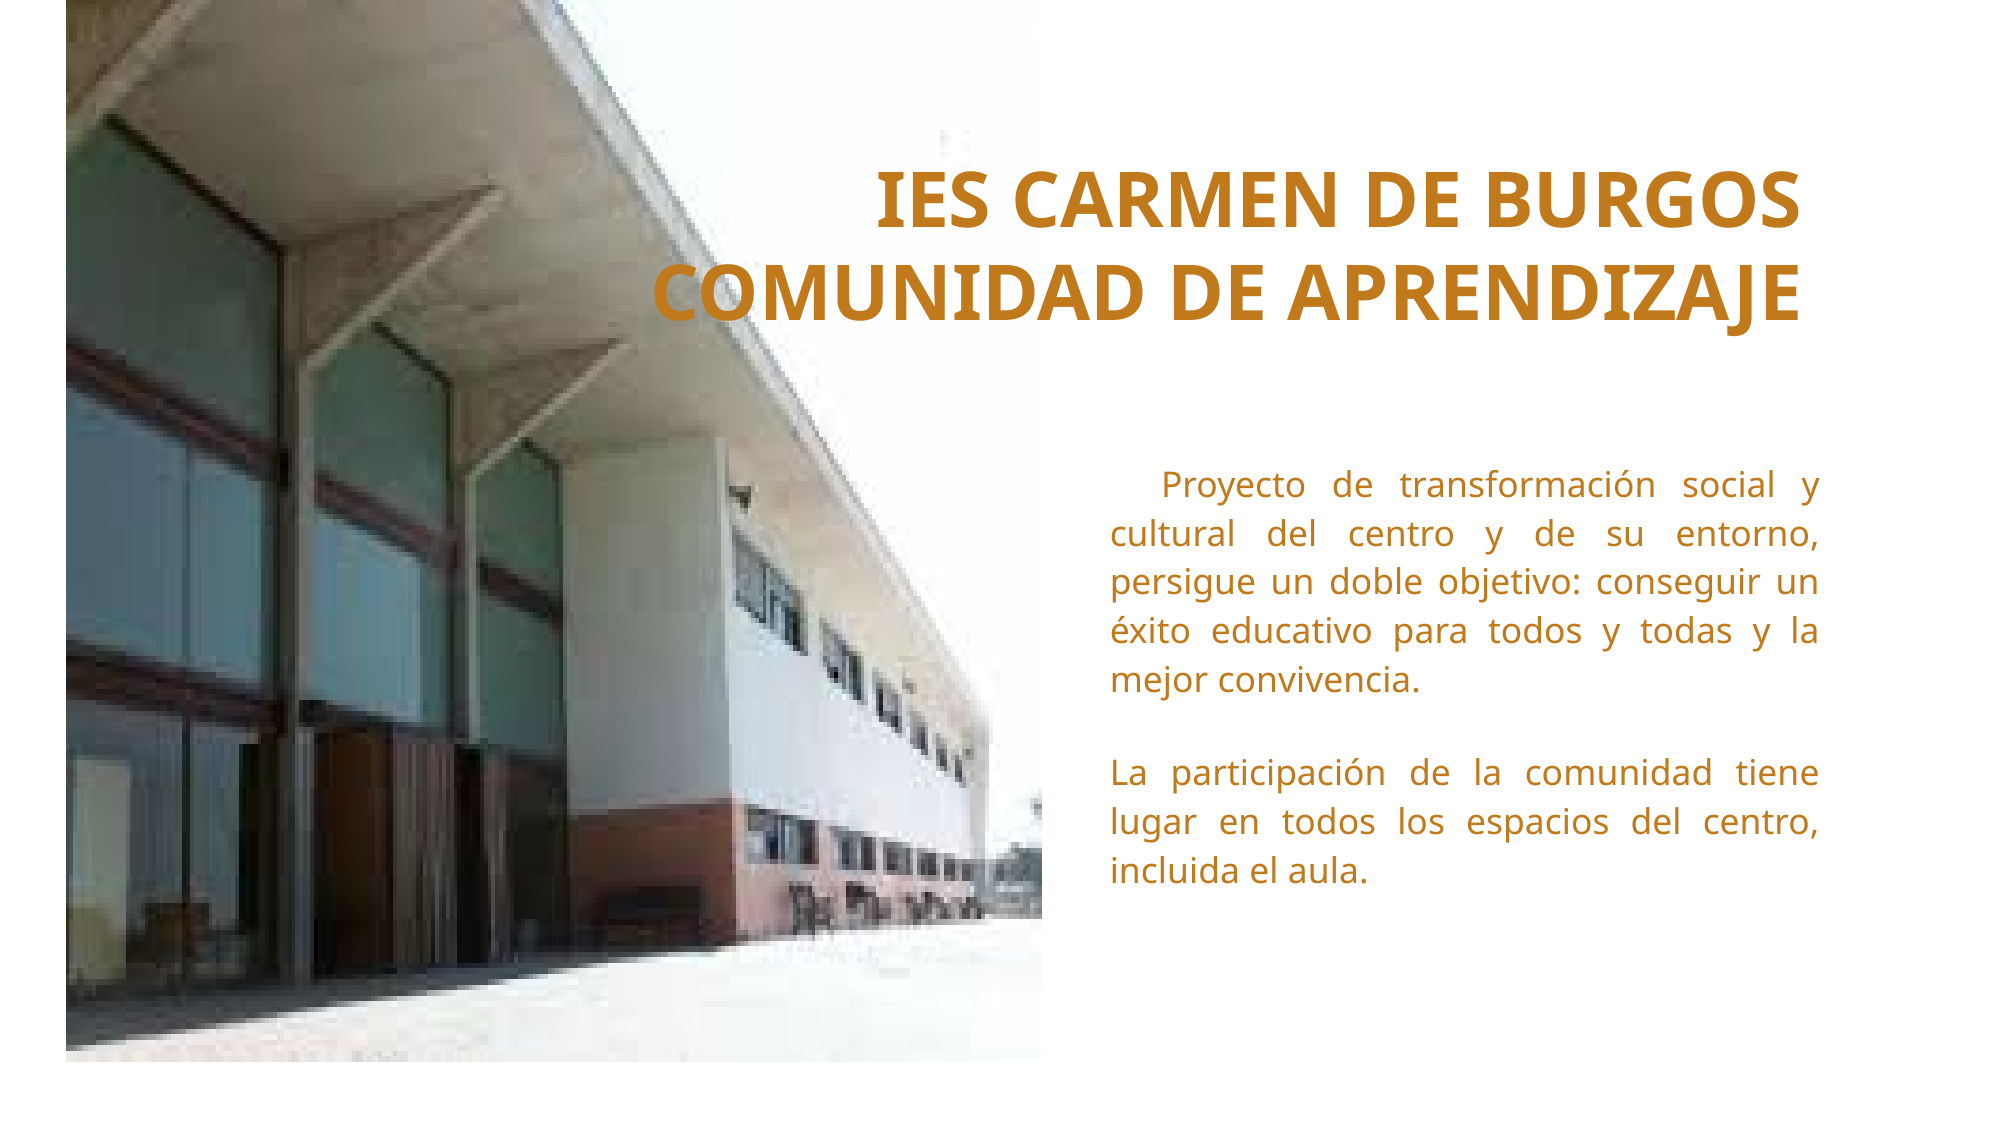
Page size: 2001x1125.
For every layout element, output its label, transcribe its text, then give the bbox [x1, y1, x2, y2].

list Proyecto de transformación social y cultural del centro y de su entorno, persigue un doble objetivo: conseguir un éxito educativo para todos y todas y la mejor convivencia. La participación de la comunidad tiene lugar en todos los espacios del centro, incluida el aula. [1089, 435, 1841, 992]
picture [66, 0, 1042, 1062]
title IES CARMEN DE BURGOS COMUNIDAD DE APRENDIZAJE [285, 130, 1823, 350]
